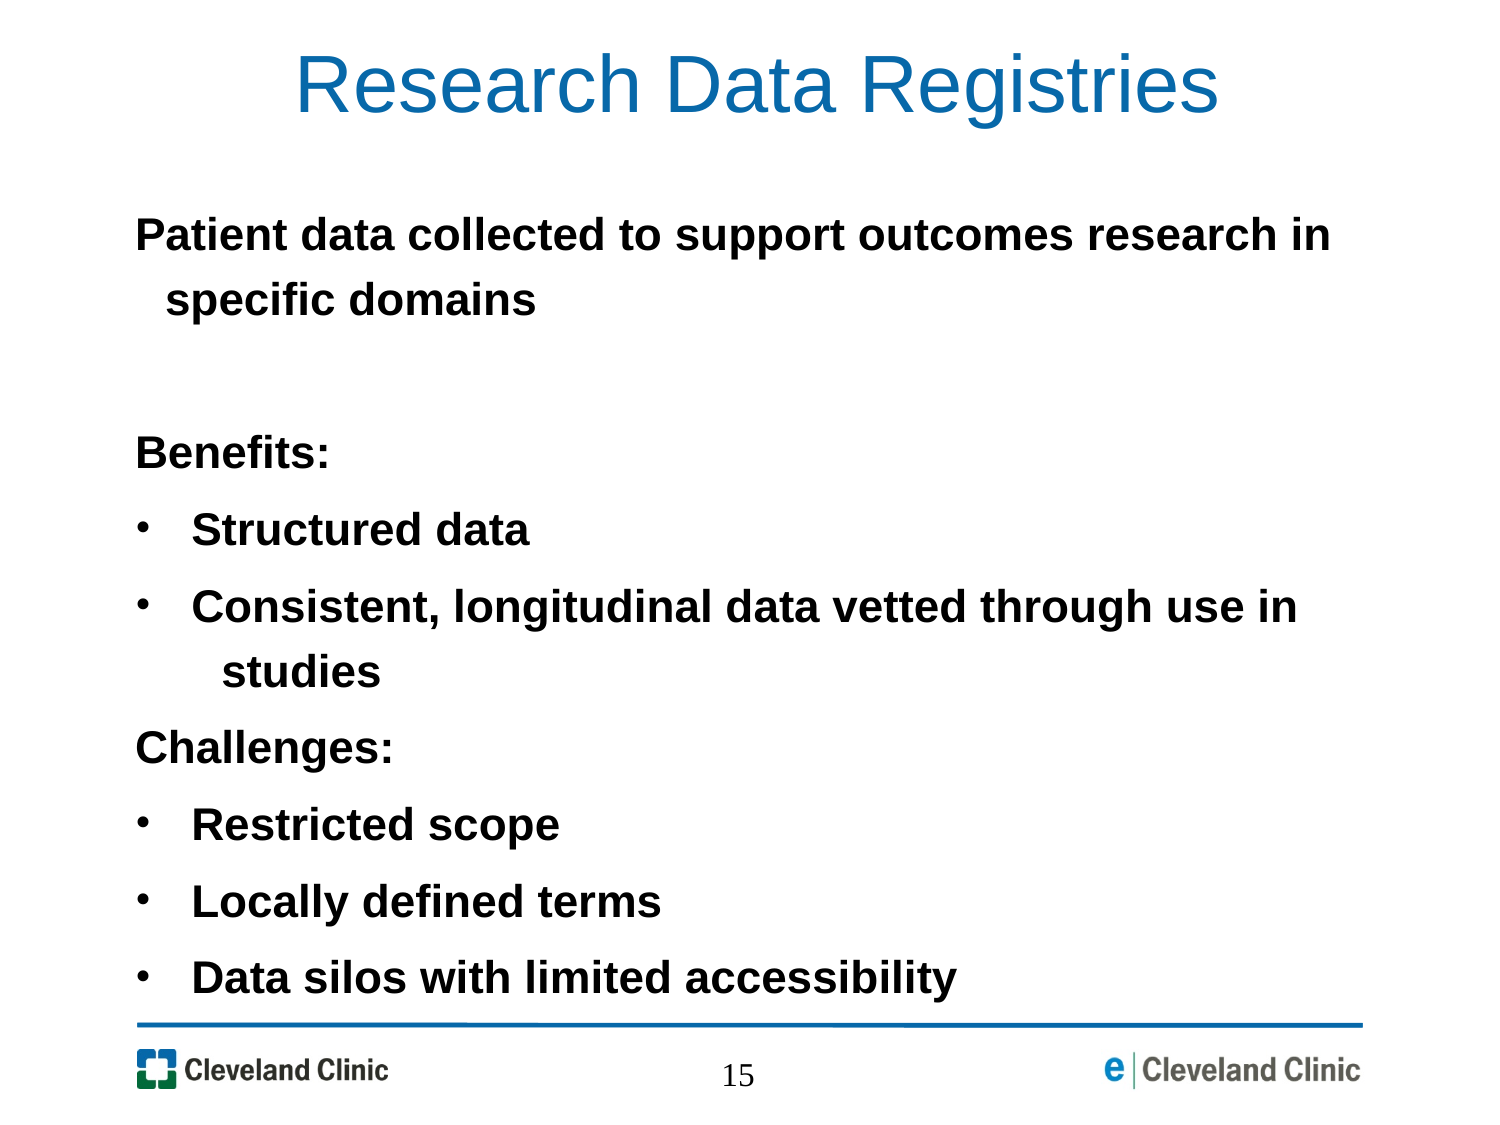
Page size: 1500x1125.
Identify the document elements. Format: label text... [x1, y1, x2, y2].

title Research Data Registries [0, 0, 1500, 144]
list Patient data collected to support outcomes research in specific domains Benefits: Structured data Consistent, longitudinal data vetted through use in studies Challenges: Restricted scope Locally defined terms Data silos with limited accessibility [112, 187, 1386, 1125]
